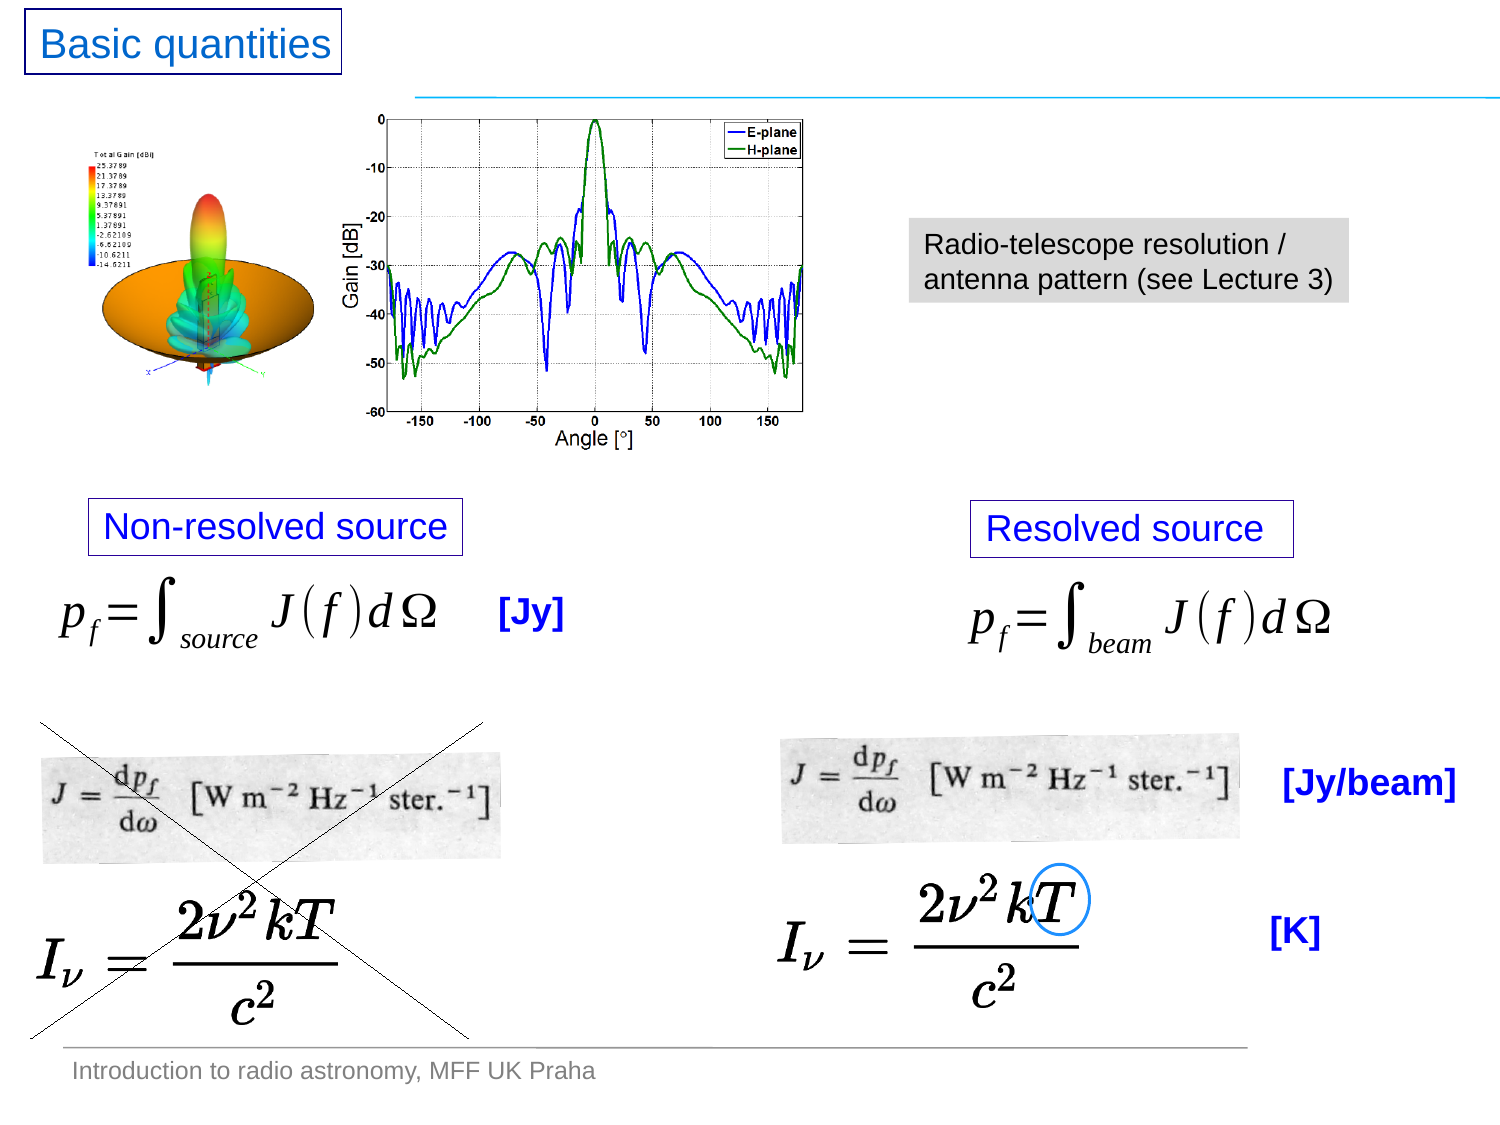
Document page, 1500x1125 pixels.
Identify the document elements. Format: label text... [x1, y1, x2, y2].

text_box Radio-telescope resolution / antenna pattern (see Lecture 3) [908, 217, 1349, 303]
picture [41, 752, 501, 864]
text_box [Jy/beam] [1267, 754, 1472, 812]
picture [75, 111, 813, 454]
picture [36, 890, 338, 1025]
text_box [K] [1254, 902, 1337, 960]
picture [777, 873, 1079, 1008]
text_box Basic quantities [24, 8, 342, 75]
picture [780, 733, 1240, 844]
text_box [Jy] [483, 582, 580, 640]
chart [959, 578, 1339, 661]
picture [1032, 873, 1079, 933]
text_box Non-resolved source [88, 498, 463, 556]
chart [50, 573, 445, 656]
text_box Resolved source [970, 500, 1294, 558]
